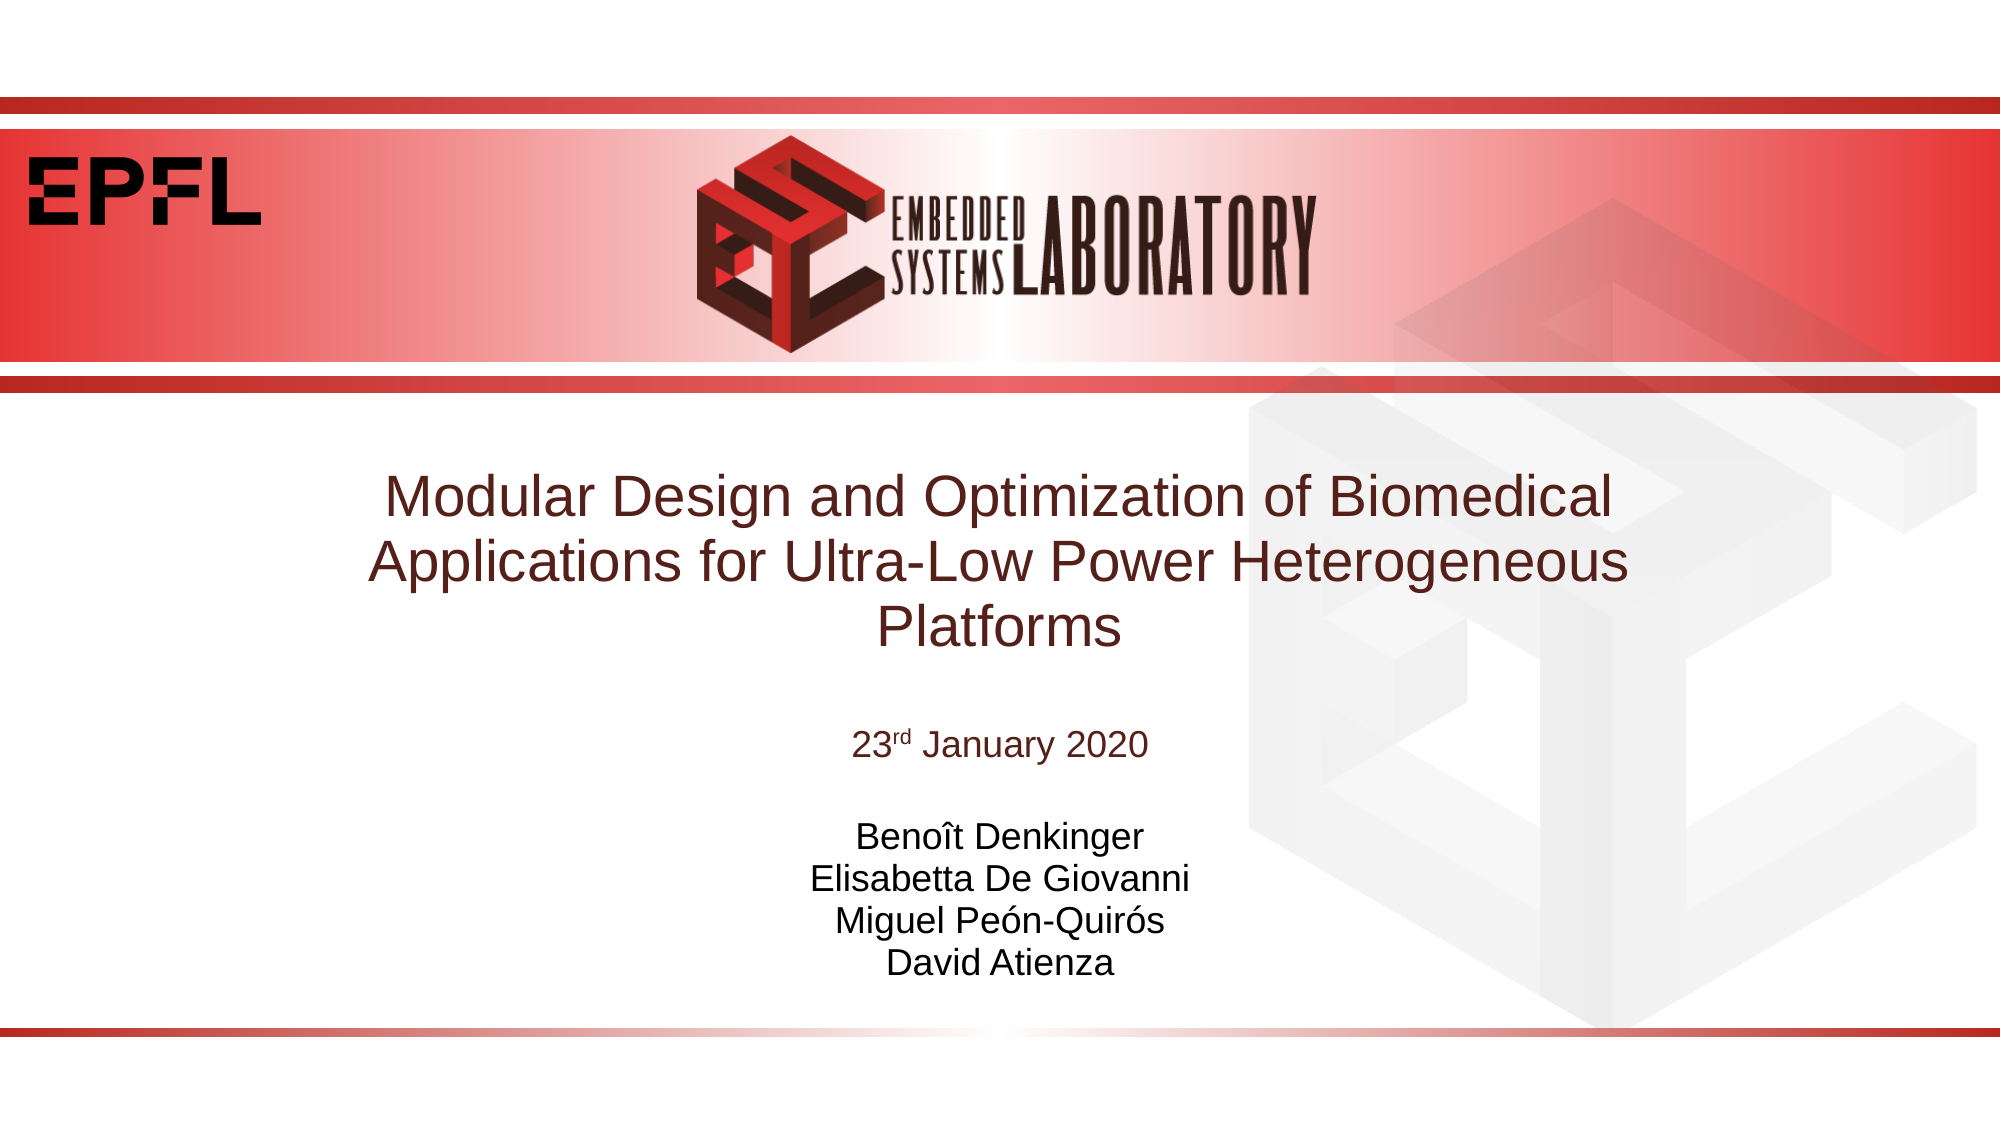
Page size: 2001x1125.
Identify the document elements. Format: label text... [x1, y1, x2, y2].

text_box Benoît Denkinger Elisabetta De Giovanni Miguel Peón-Quirós David Atienza [617, 808, 1383, 991]
picture [0, 128, 290, 254]
picture [696, 134, 1977, 1028]
title Modular Design and Optimization of Biomedical Applications for Ultra-Low Power Heterogeneous Platforms 23rd January 2020 [250, 462, 1750, 767]
